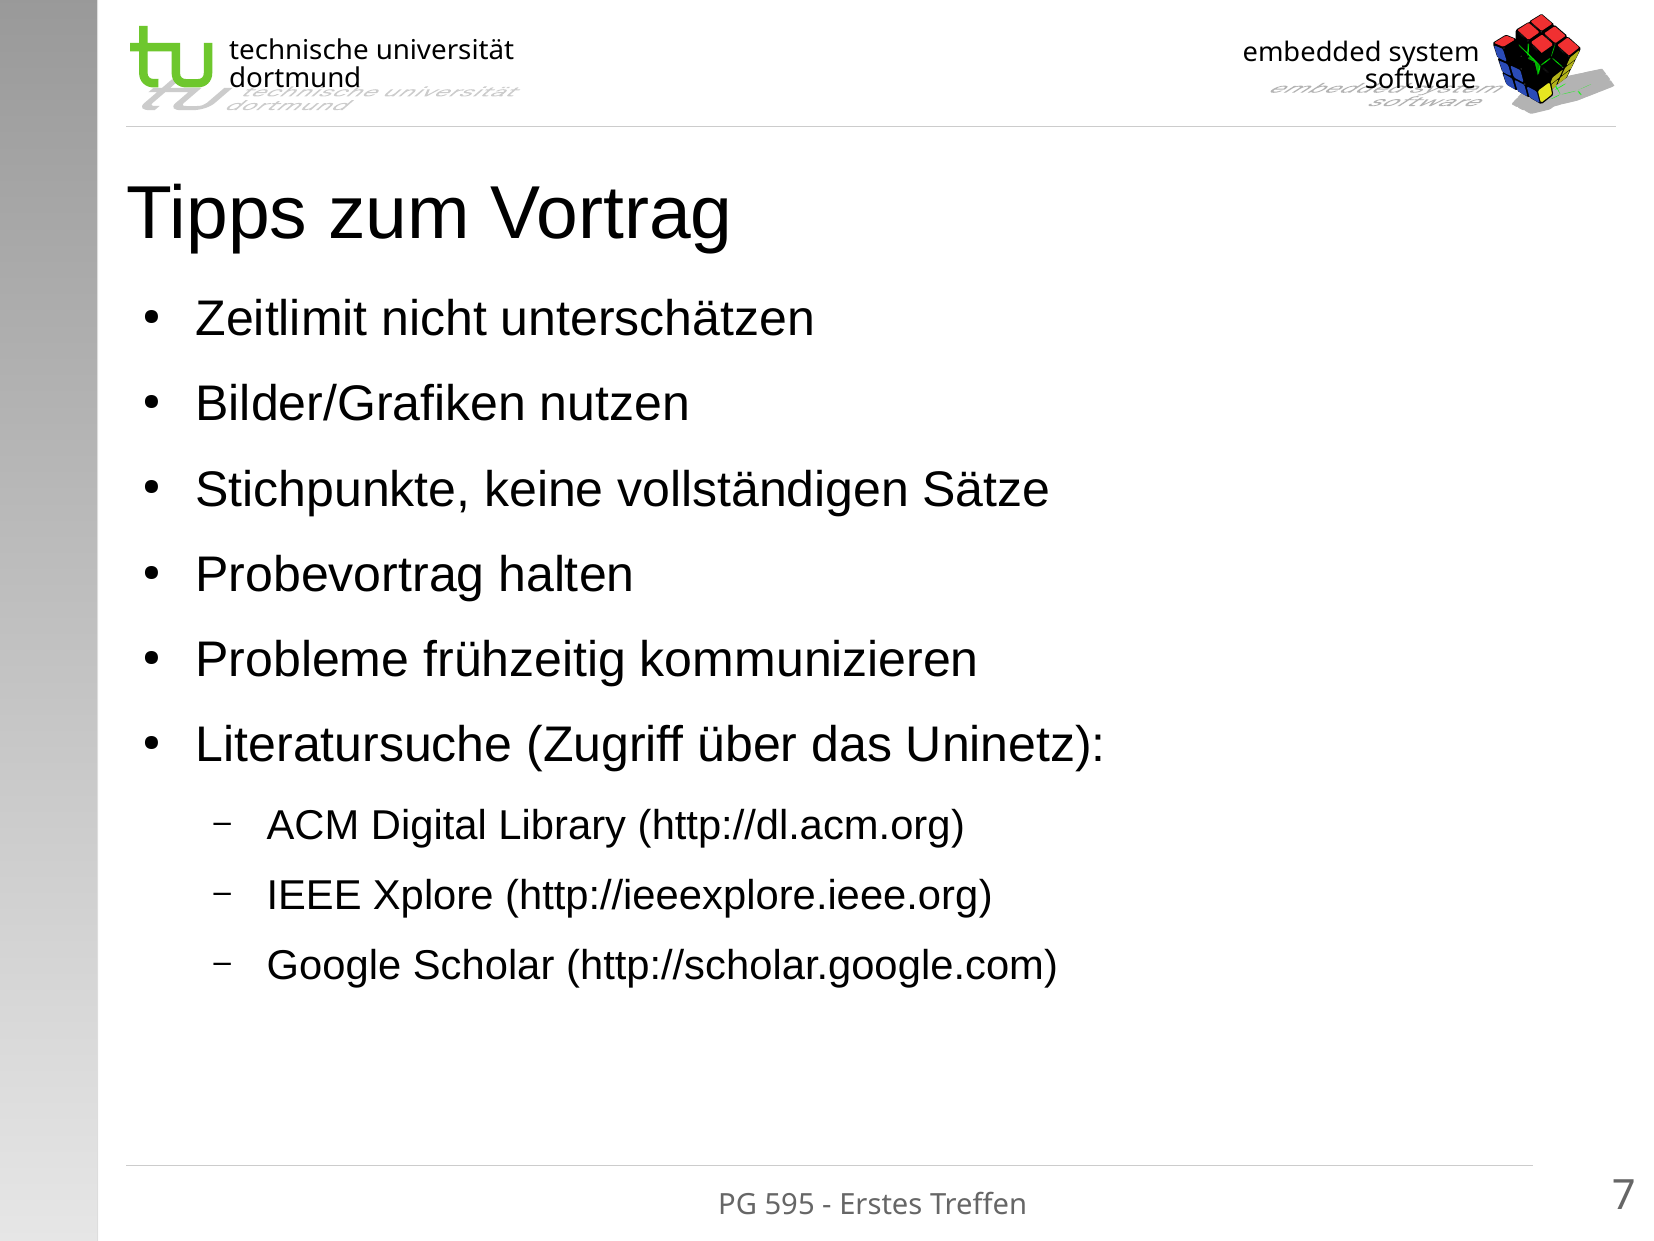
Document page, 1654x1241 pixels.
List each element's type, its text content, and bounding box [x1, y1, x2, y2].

title Tipps zum Vortrag [126, 168, 1559, 257]
list Zeitlimit nicht unterschätzen Bilder/Grafiken nutzen Stichpunkte, keine vollständigen Sätze Probevortrag halten Probleme frühzeitig kommunizieren Literatursuche (Zugriff über das Uninetz): ACM Digital Library (http://dl.acm.org) IEEE Xplore (http://ieeexplore.ieee.org) Google Scholar (http://scholar.google.com) [124, 290, 1628, 1133]
